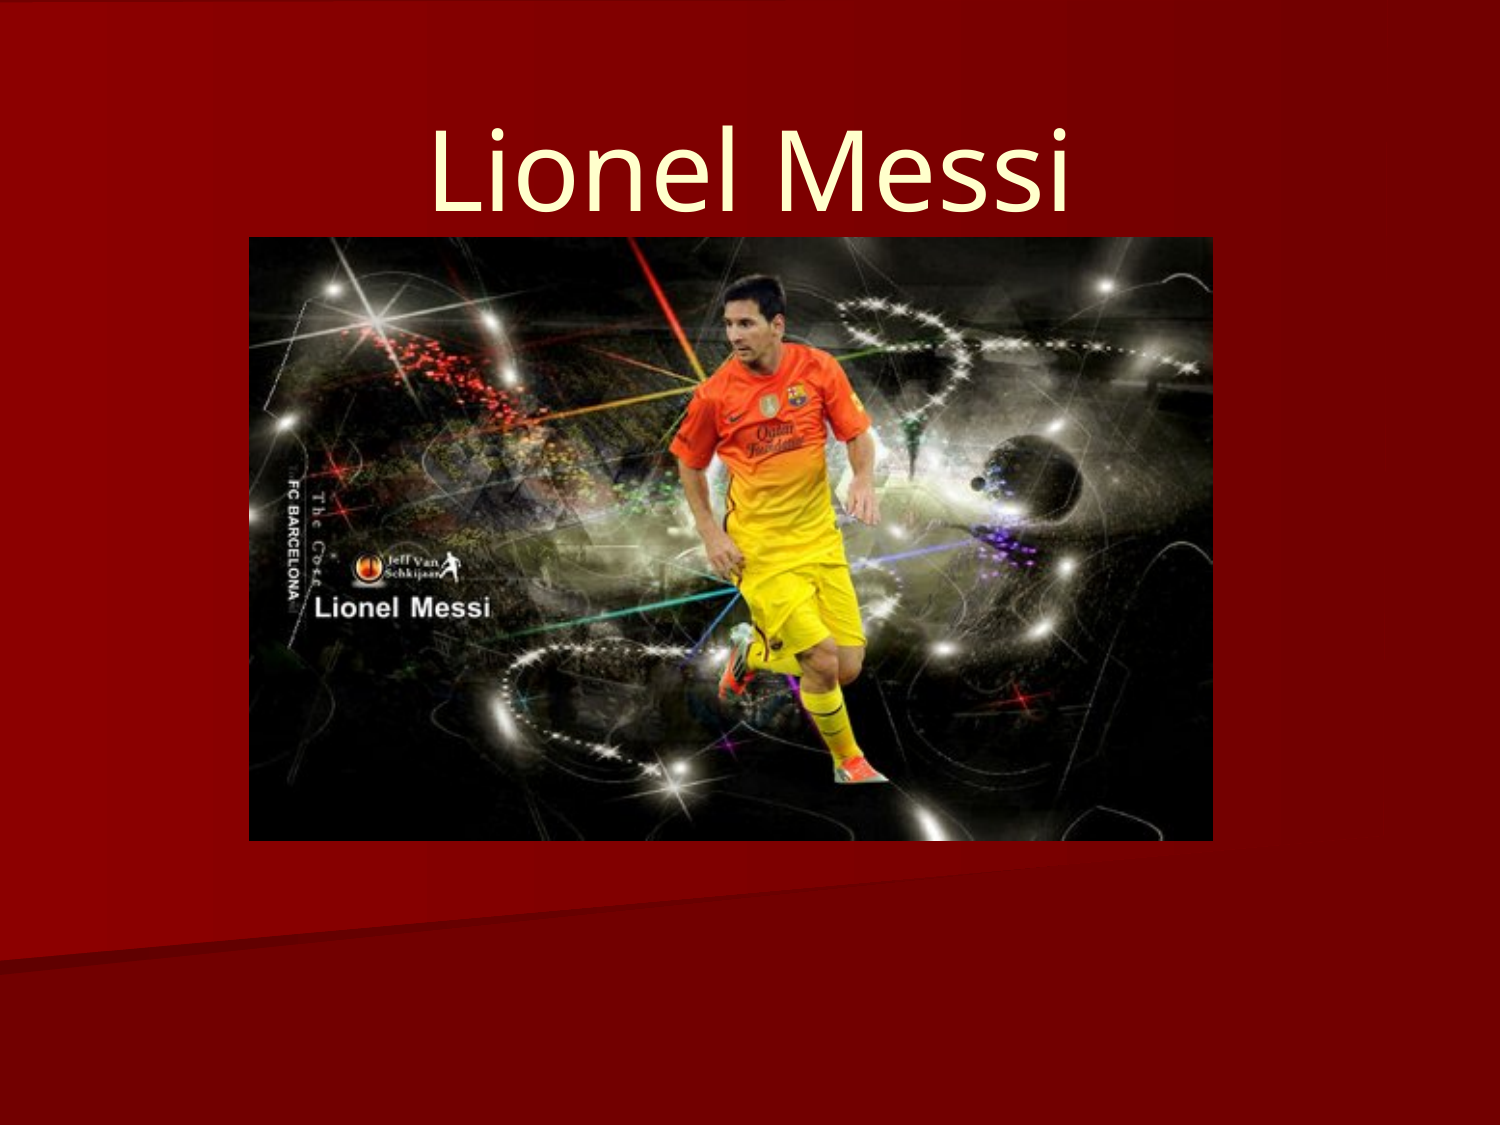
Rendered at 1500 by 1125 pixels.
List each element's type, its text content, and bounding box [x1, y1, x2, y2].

title Lionel Messi [112, 0, 1388, 242]
picture [249, 237, 1213, 841]
